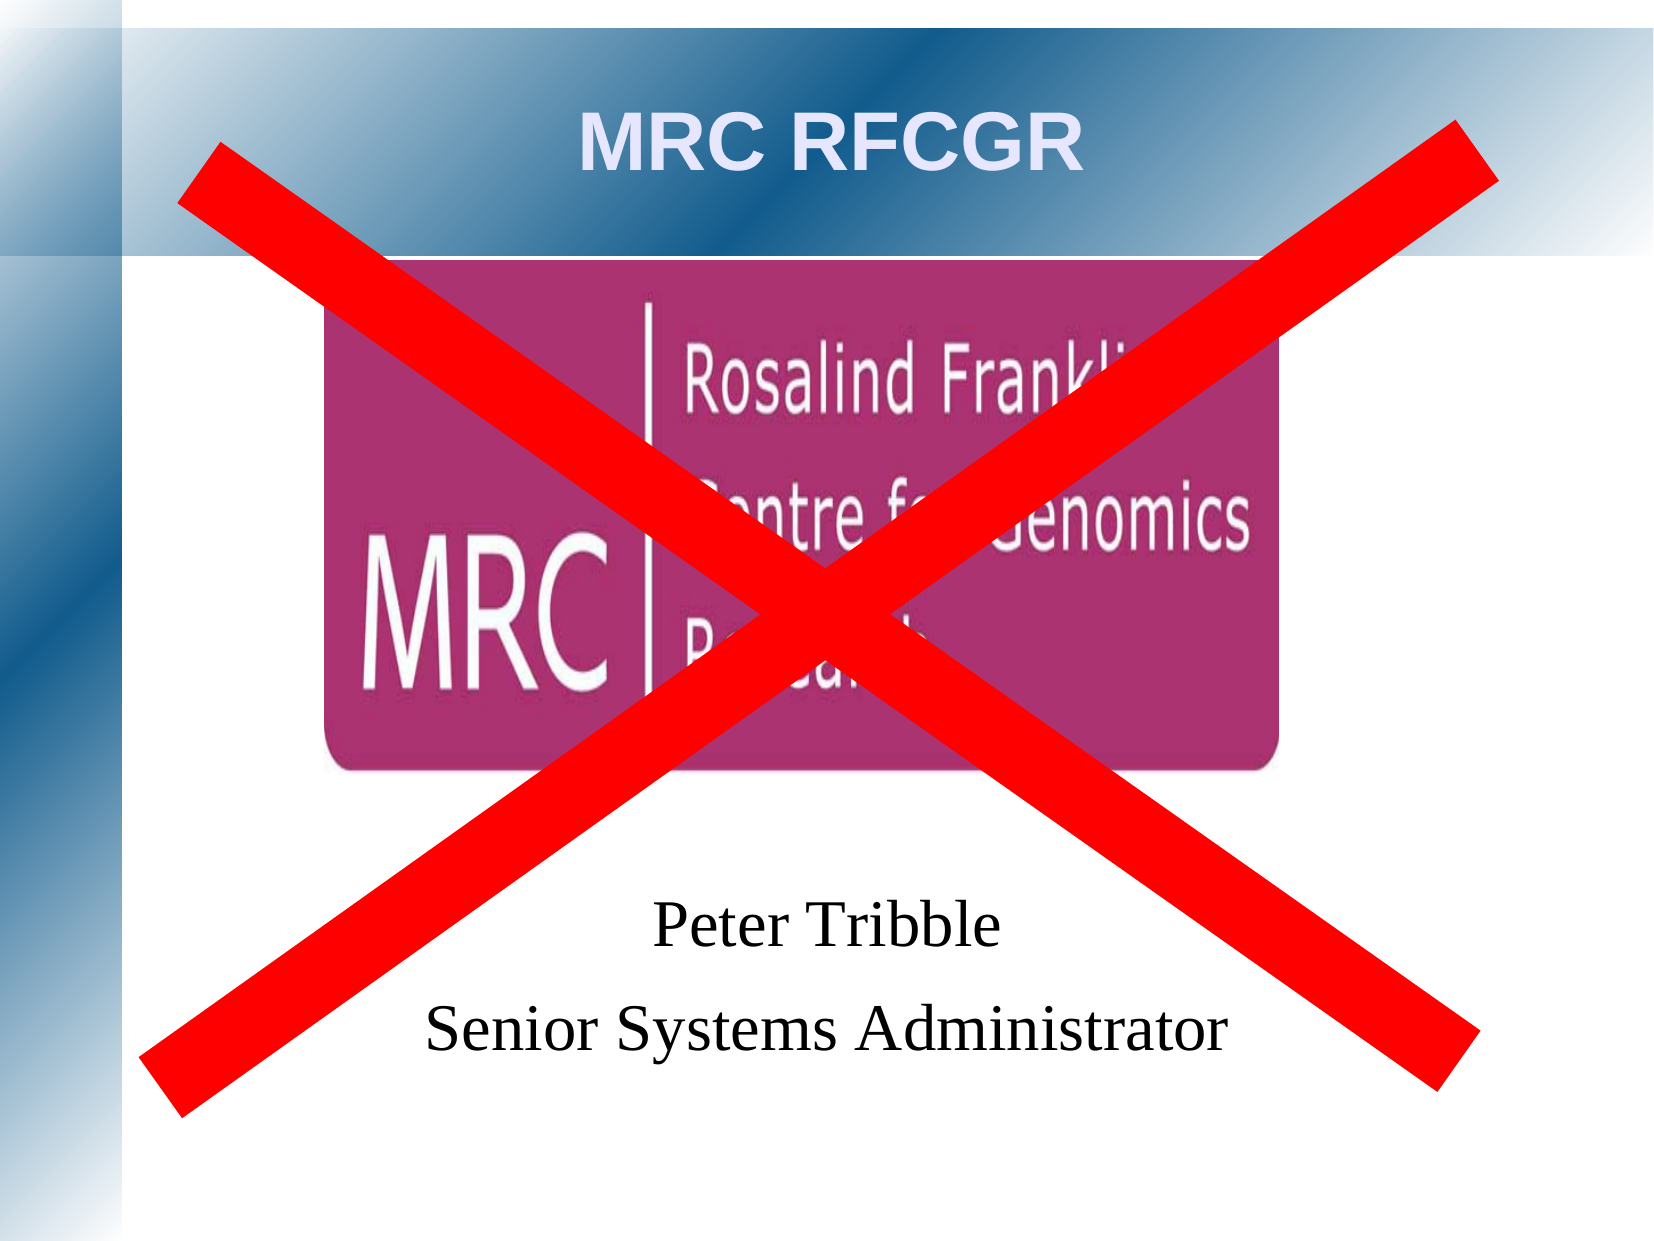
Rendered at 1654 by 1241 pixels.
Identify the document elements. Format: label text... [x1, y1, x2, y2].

text_box Peter Tribble Senior Systems Administrator [121, 815, 1534, 1137]
picture [324, 308, 759, 775]
picture [390, 260, 1256, 567]
picture [892, 339, 1279, 775]
picture [666, 661, 986, 775]
title MRC RFCGR [125, 37, 1538, 246]
